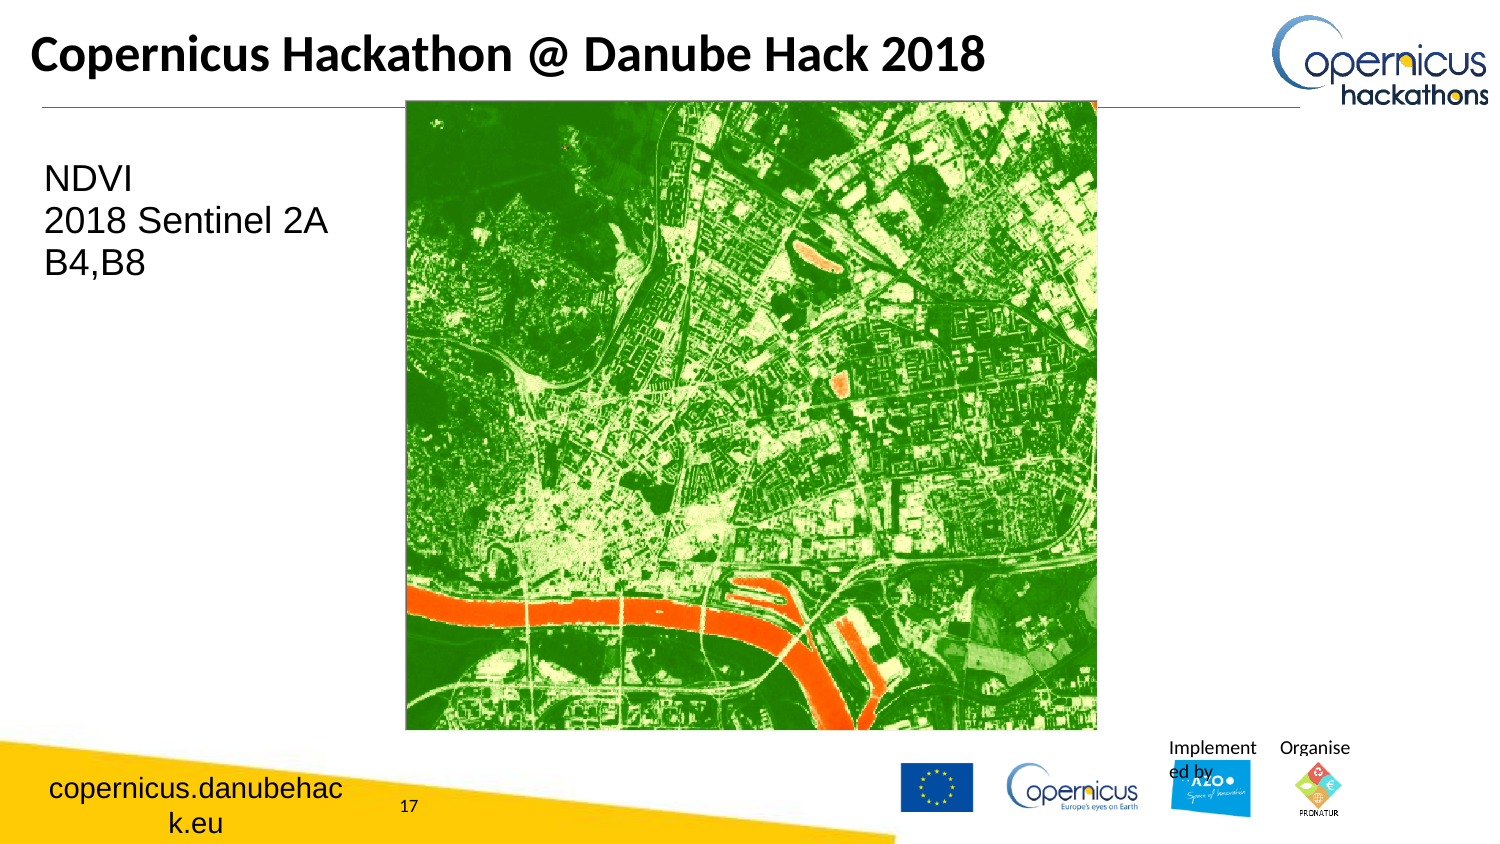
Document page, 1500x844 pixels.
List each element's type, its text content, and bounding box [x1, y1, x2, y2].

slide_number <number> [384, 782, 722, 827]
text_box NDVI 2018 Sentinel 2A B4,B8 [29, 150, 601, 292]
picture [1280, 756, 1356, 821]
title Copernicus Hackathon @ Danube Hack 2018 [15, 23, 1288, 86]
picture [1272, 15, 1489, 105]
footer copernicus.danubehack.eu [28, 782, 365, 827]
picture [0, 100, 1252, 844]
